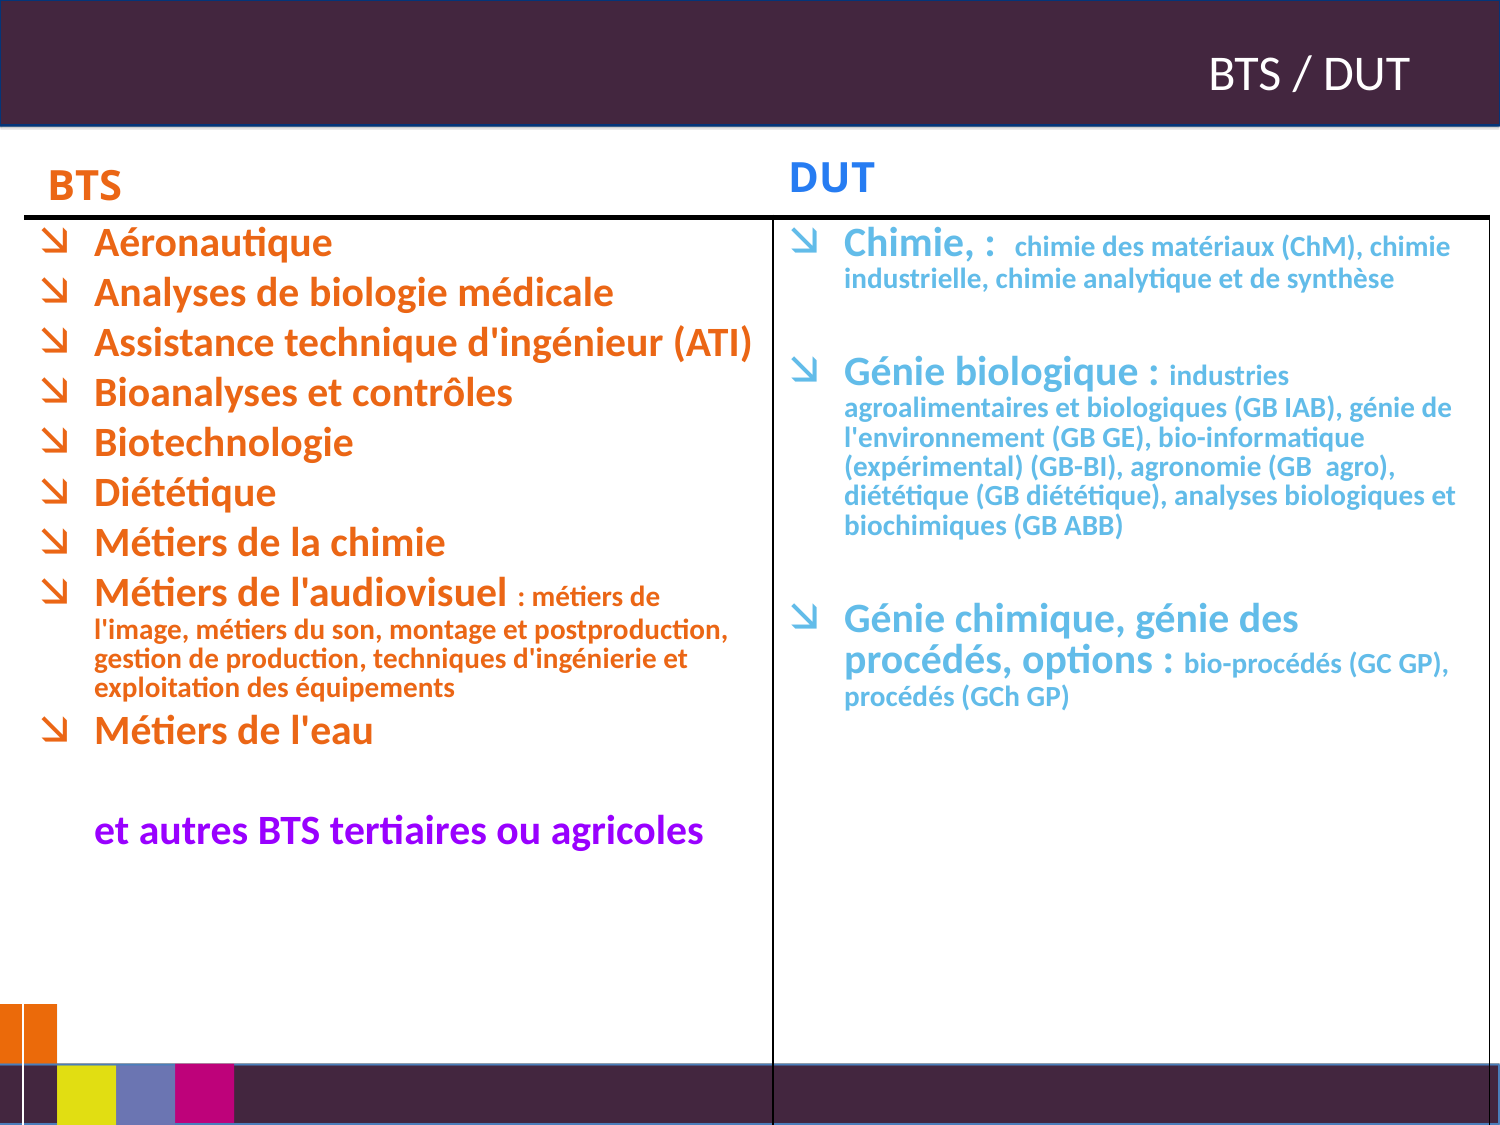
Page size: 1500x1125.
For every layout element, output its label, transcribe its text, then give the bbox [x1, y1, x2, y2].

picture [1490, 1004, 1500, 1125]
picture [0, 1004, 22, 1125]
text_box BTS / DUT [346, 30, 1425, 111]
table_header Aéronautique Analyses de biologie médicale Assistance technique d'ingénieur (ATI) Bioanalyses et contrôles Biotechnologie Diététique Métiers de la chimie Métiers de l'audiovisuel : métiers de l'image, métiers du son, montage et postproduction, gestion de production, techniques d'ingénierie et exploitation des équipements Métiers de l'eau et autres BTS tertiaires ou agricoles [24, 220, 772, 1125]
text_box DUT [773, 143, 1490, 209]
text_box BTS [32, 151, 138, 217]
text_box [0, 0, 1500, 125]
table_header Chimie, : chimie des matériaux (ChM), chimie industrielle, chimie analytique et de synthèse Génie biologique : industries agroalimentaires et biologiques (GB IAB), génie de l'environnement (GB GE), bio-informatique (expérimental) (GB-BI), agronomie (GB agro), diététique (GB diététique), analyses biologiques et biochimiques (GB ABB) Génie chimique, génie des procédés, options : bio-procédés (GC GP), procédés (GCh GP) [774, 220, 1489, 1125]
